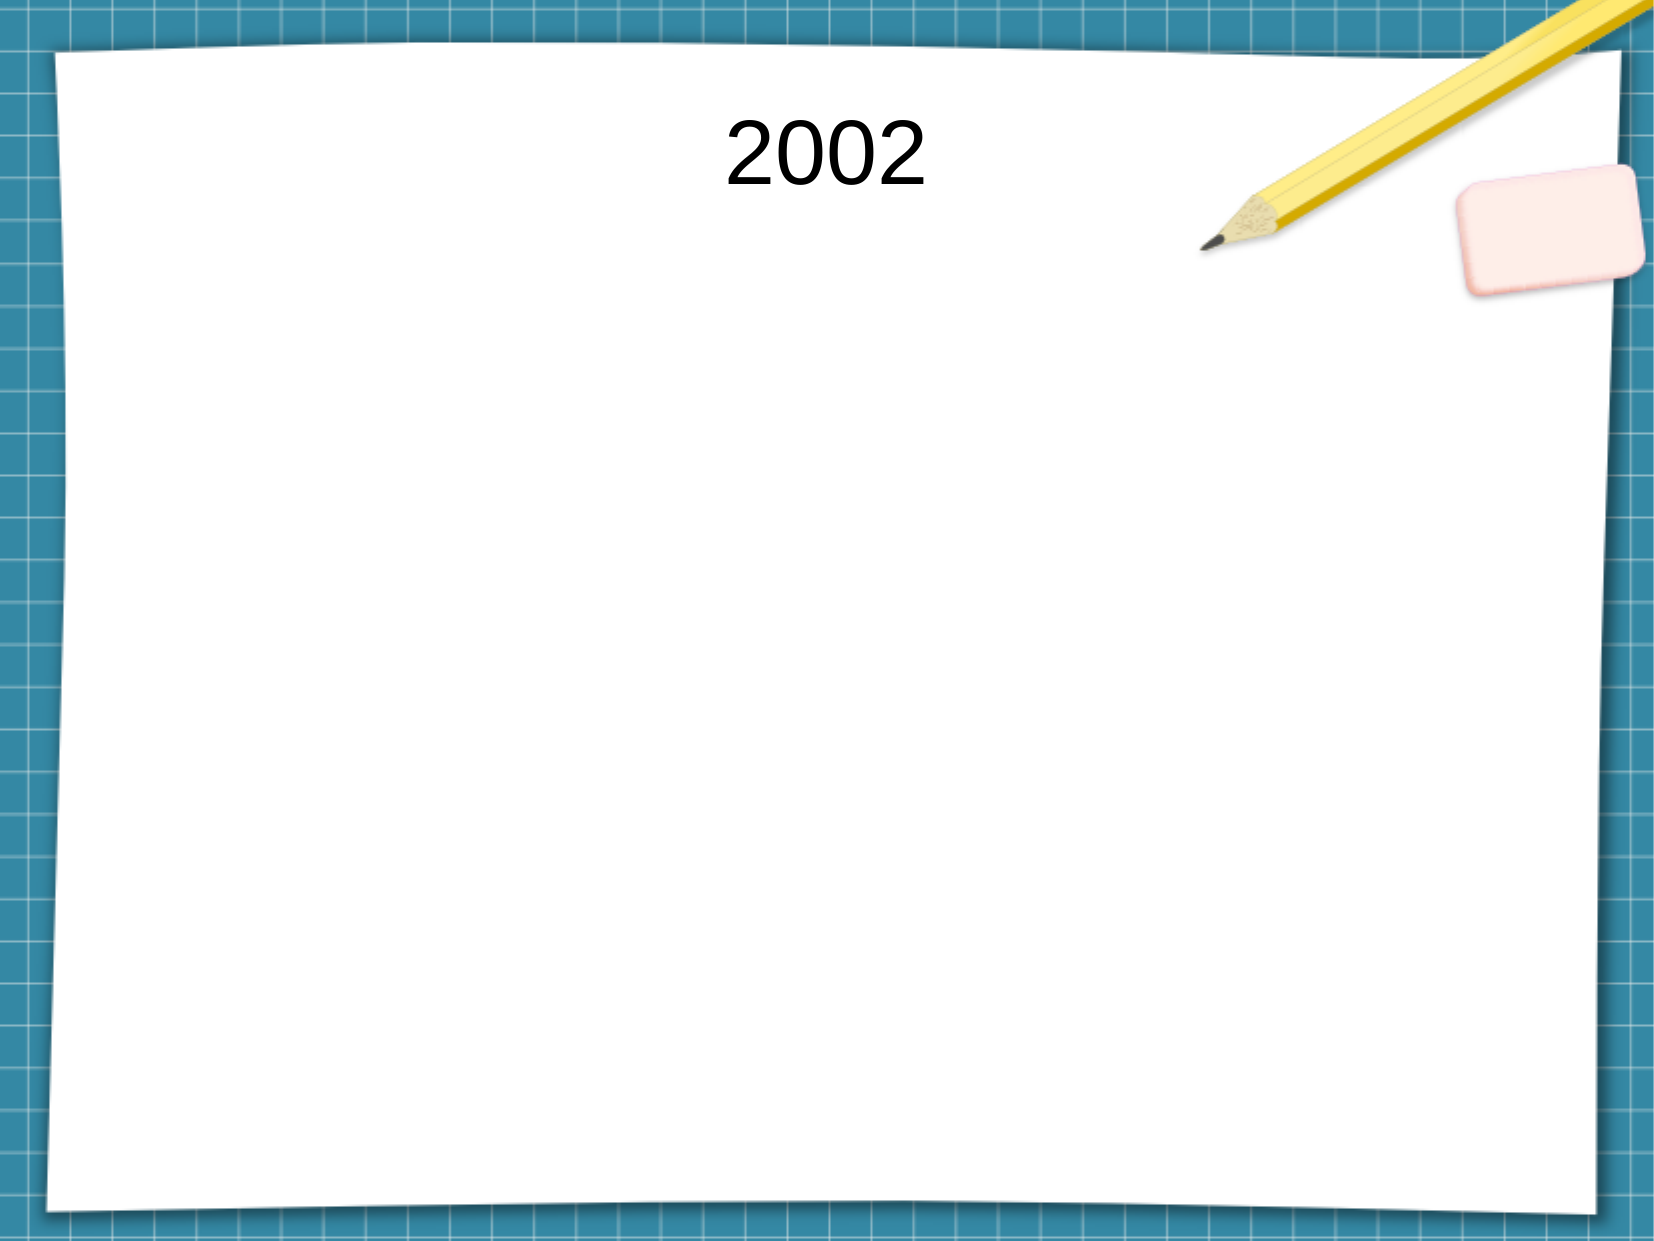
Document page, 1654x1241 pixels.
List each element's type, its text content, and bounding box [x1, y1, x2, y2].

title 2002 [82, 49, 1571, 257]
picture [0, 0, 1654, 1241]
